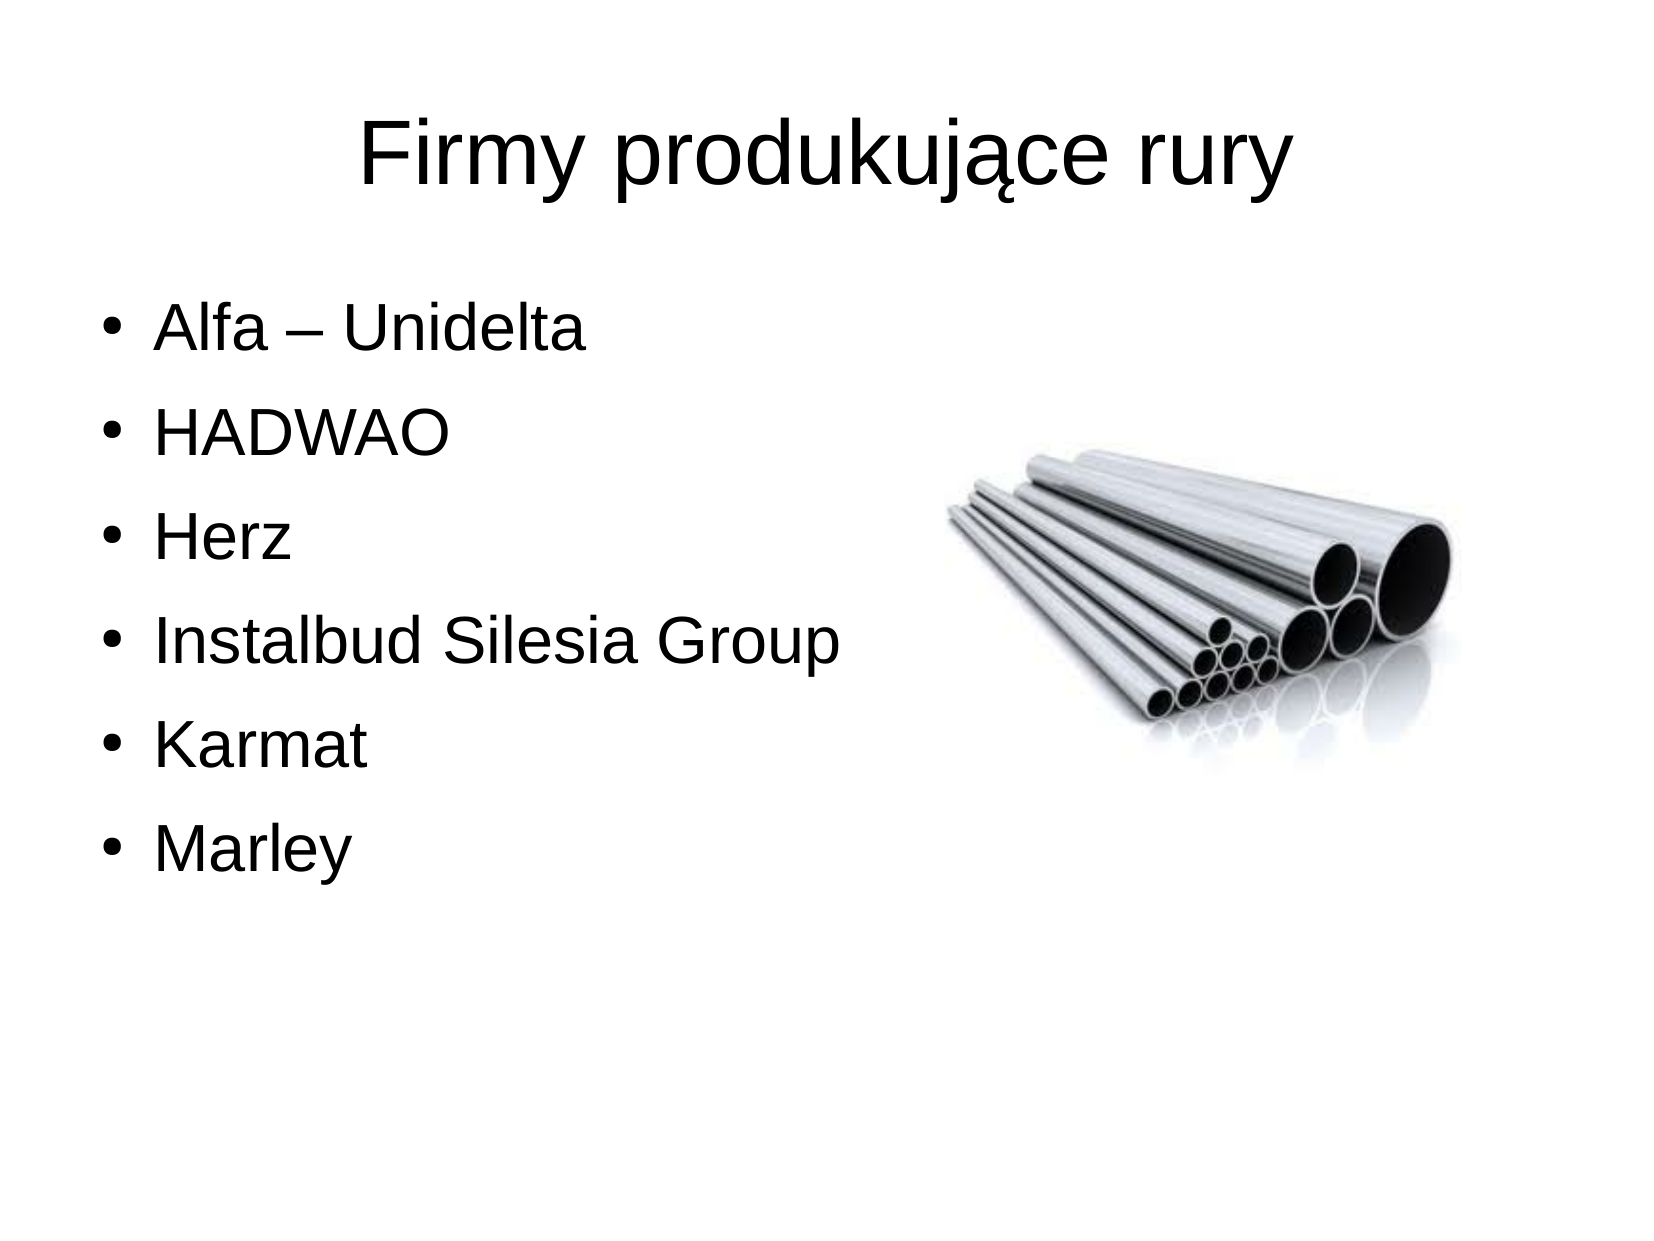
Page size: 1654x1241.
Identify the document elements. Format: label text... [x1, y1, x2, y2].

title Firmy produkujące rury [82, 49, 1571, 257]
picture [944, 442, 1477, 798]
list Alfa – Unidelta HADWAO Herz Instalbud Silesia Group Karmat Marley [82, 290, 1571, 1109]
